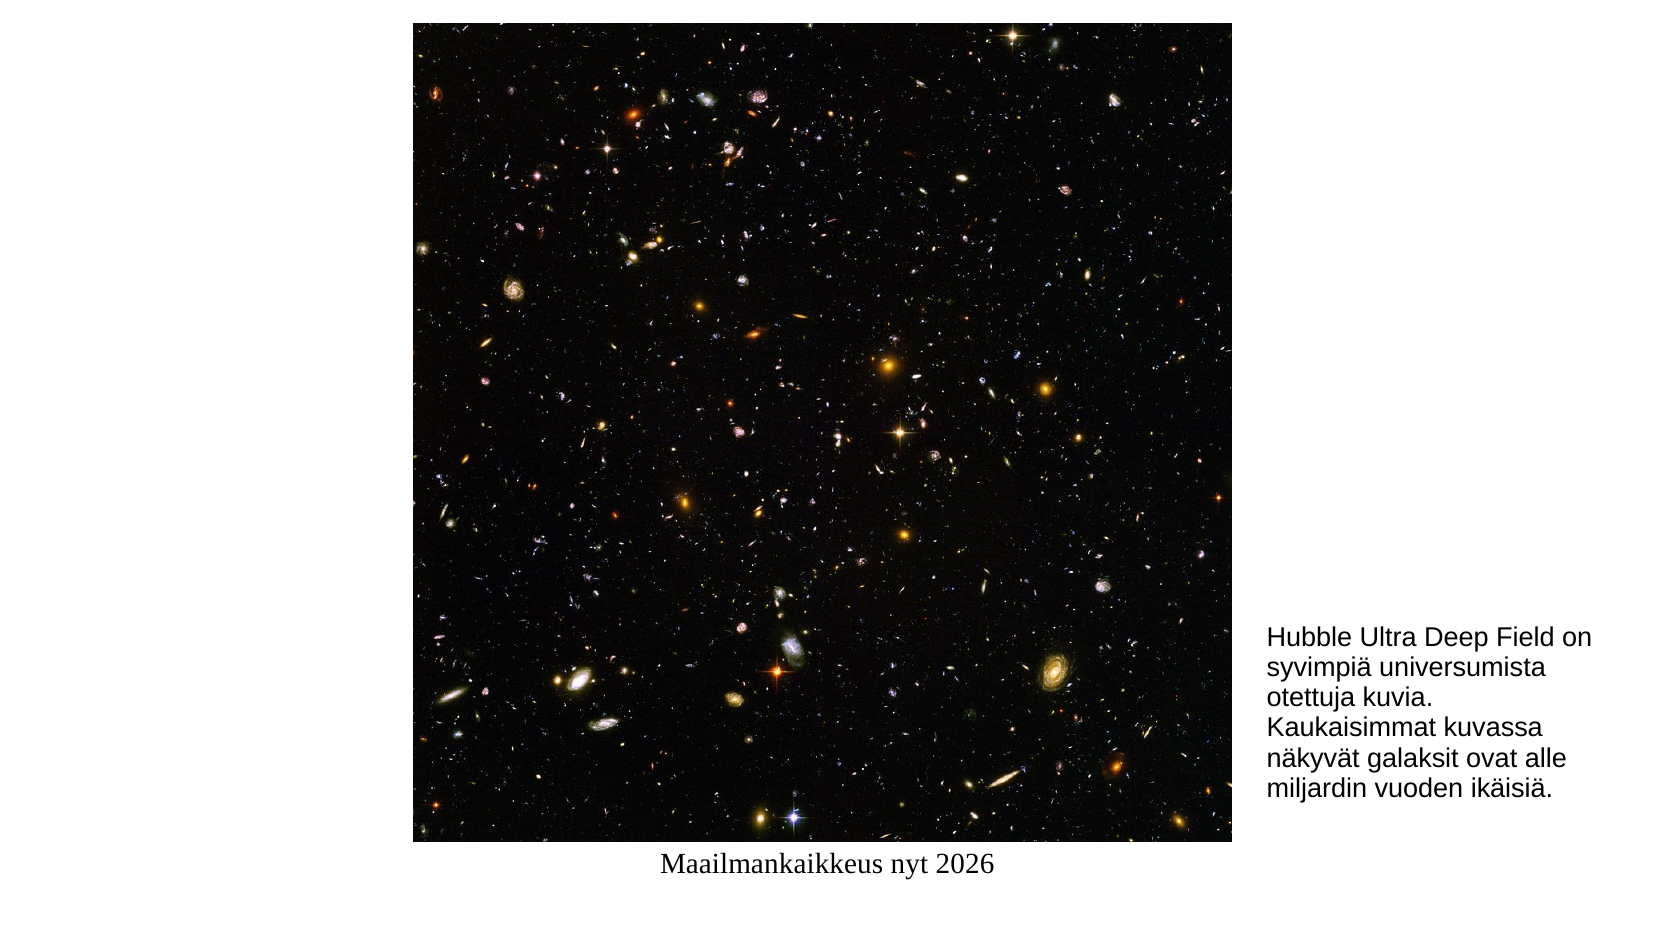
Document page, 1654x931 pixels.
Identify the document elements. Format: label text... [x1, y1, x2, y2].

text_box Hubble Ultra Deep Field on syvimpiä universumista otettuja kuvia. Kaukaisimmat kuvassa näkyvät galaksit ovat alle miljardin vuoden ikäisiä. [1251, 614, 1615, 811]
picture [413, 23, 1232, 842]
